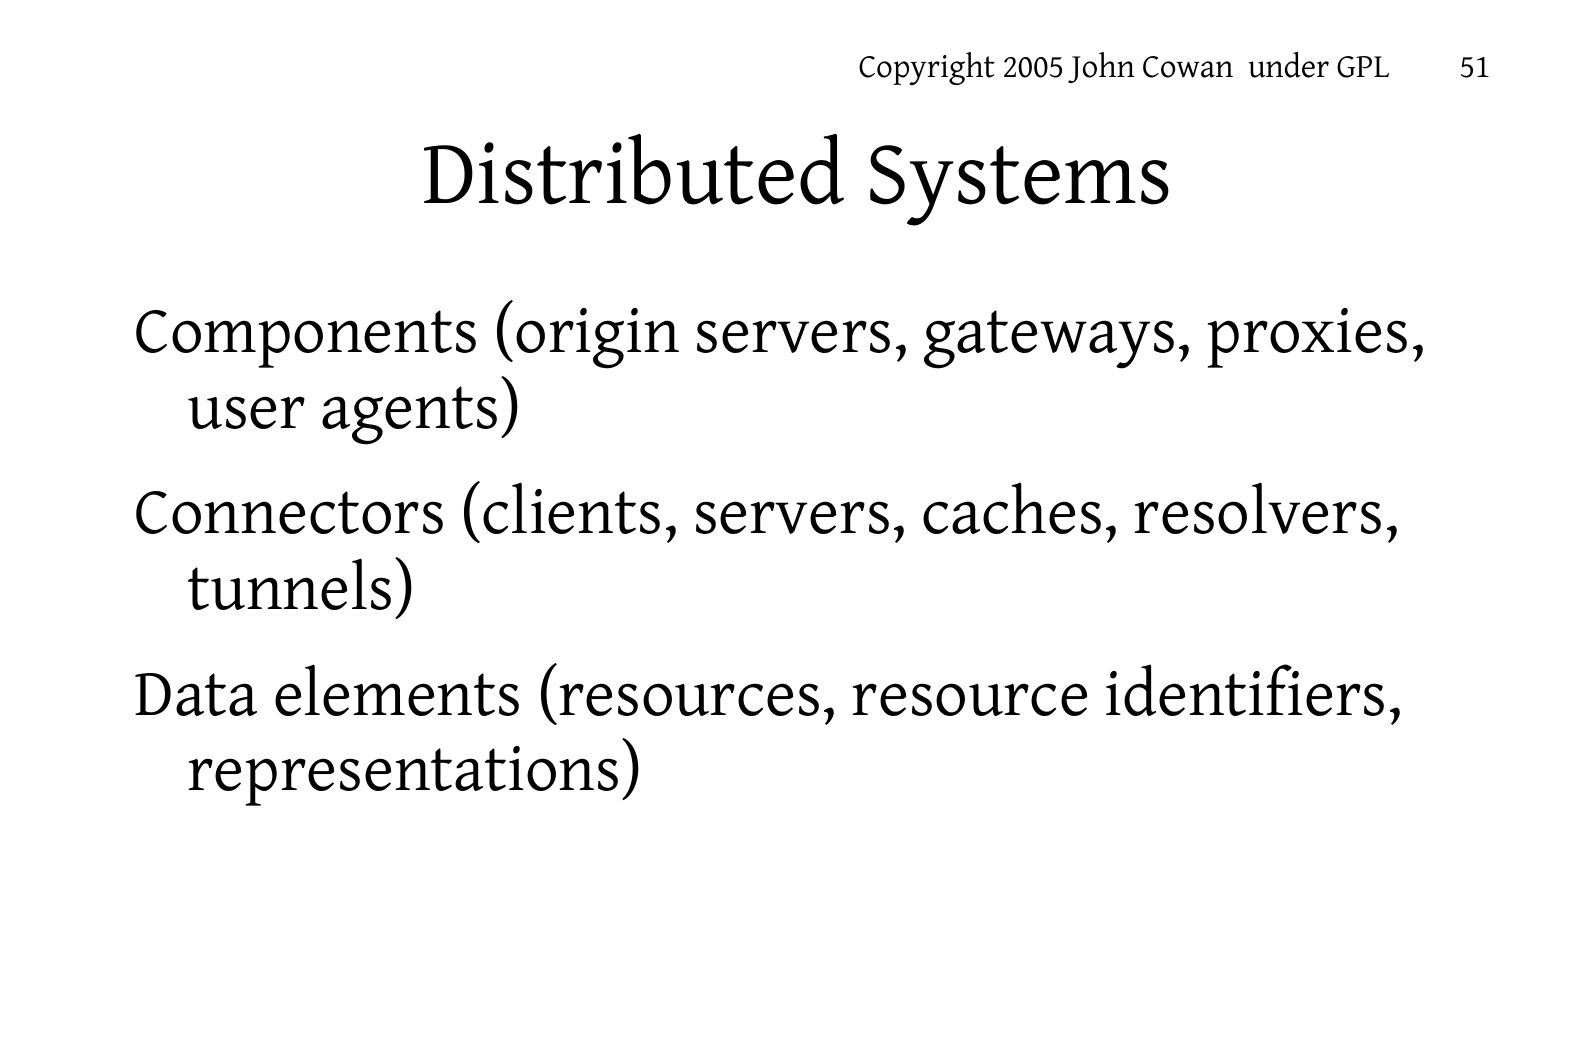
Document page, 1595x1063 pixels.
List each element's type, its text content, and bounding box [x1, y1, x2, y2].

list Components (origin servers, gateways, proxies, user agents) Connectors (clients, servers, caches, resolvers, tunnels) Data elements (resources, resource identifiers, representations) [117, 295, 1479, 971]
title Distributed Systems [117, 88, 1479, 266]
